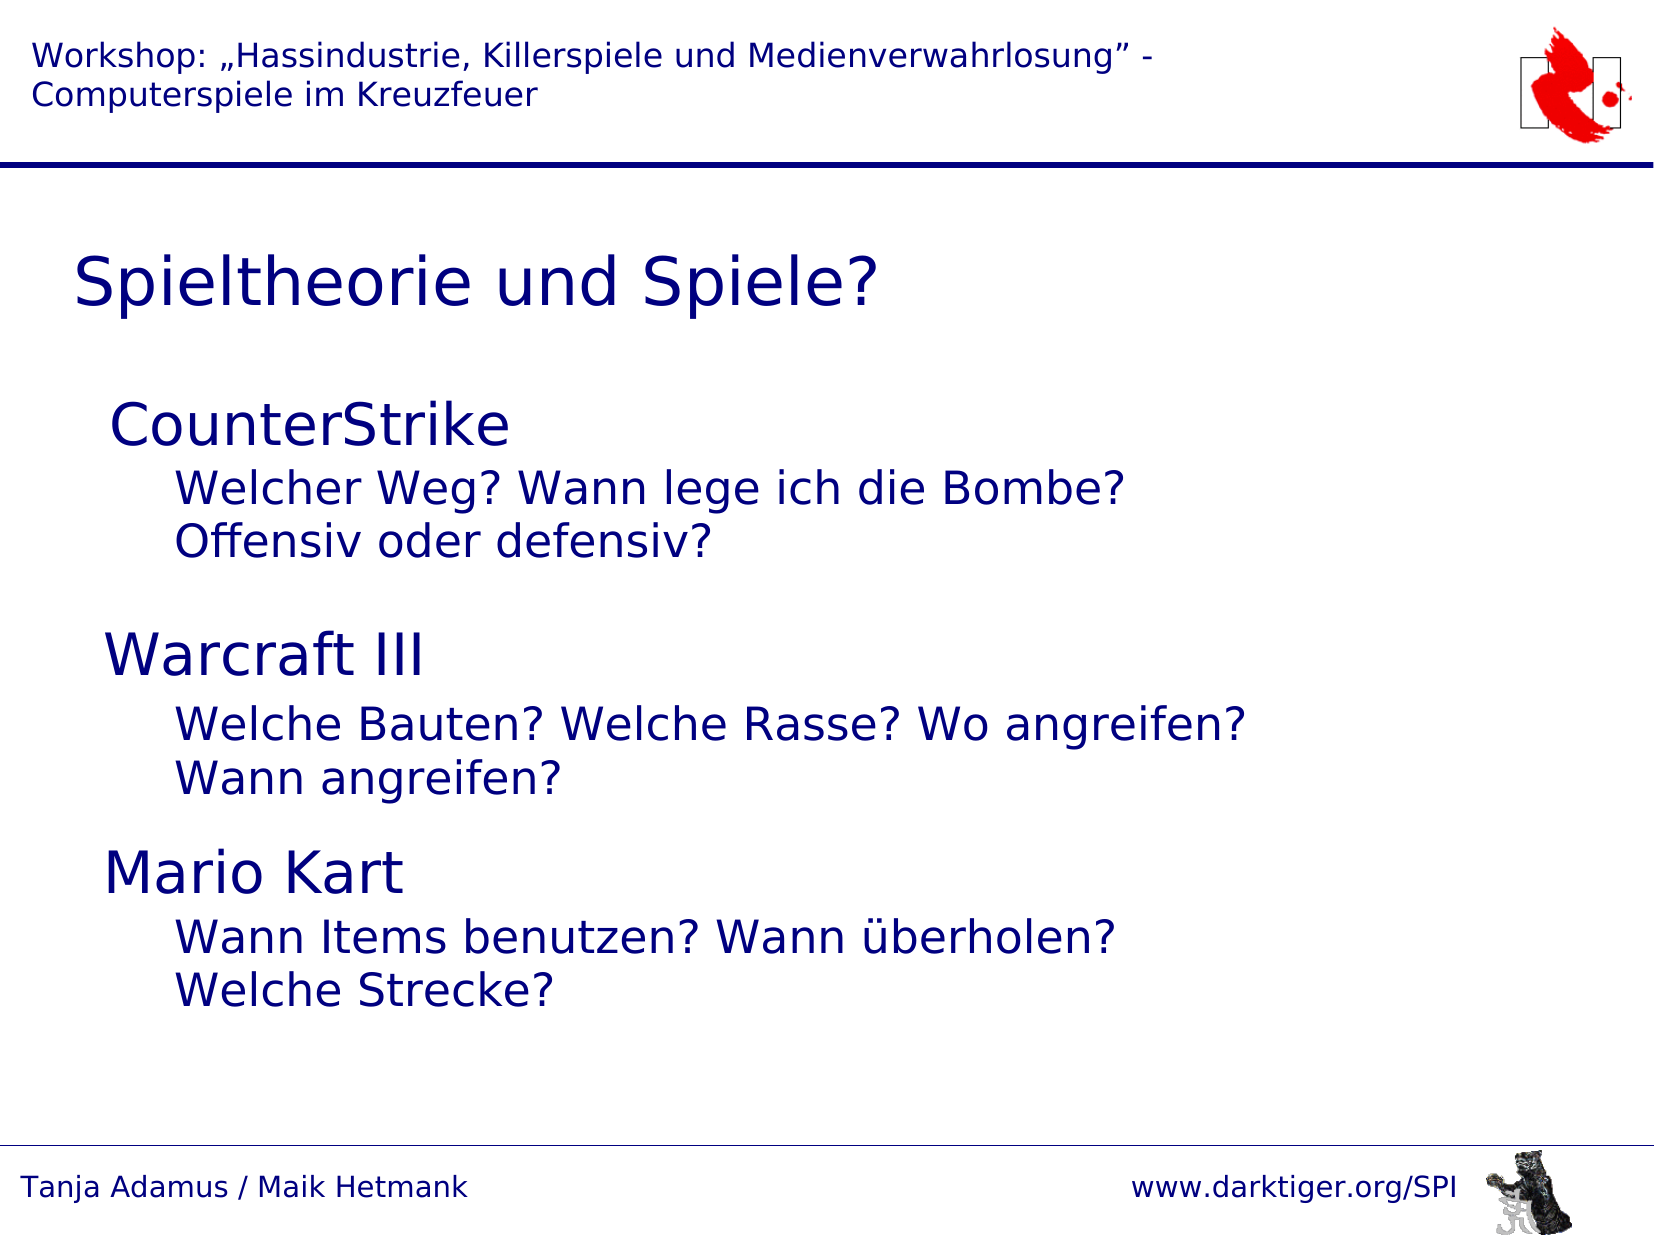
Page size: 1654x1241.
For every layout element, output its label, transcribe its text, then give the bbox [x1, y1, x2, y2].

text_box Wann Items benutzen? Wann überholen? Welche Strecke? [159, 903, 1329, 1026]
text_box Welche Bauten? Welche Rasse? Wo angreifen? Wann angreifen? [159, 691, 1329, 813]
text_box Warcraft III [88, 614, 1530, 715]
text_box CounterStrike [94, 383, 1536, 485]
picture [1503, 16, 1632, 148]
picture [1486, 1150, 1572, 1235]
text_box Workshop: „Hassindustrie, Killerspiele und Medienverwahrlosung” - Computerspiele im Kreuzfeuer [16, 29, 1418, 178]
text_box Spieltheorie und Spiele? [59, 236, 1625, 329]
text_box Mario Kart [88, 832, 1530, 934]
text_box Welcher Weg? Wann lege ich die Bombe? Offensiv oder defensiv? [159, 454, 1193, 577]
